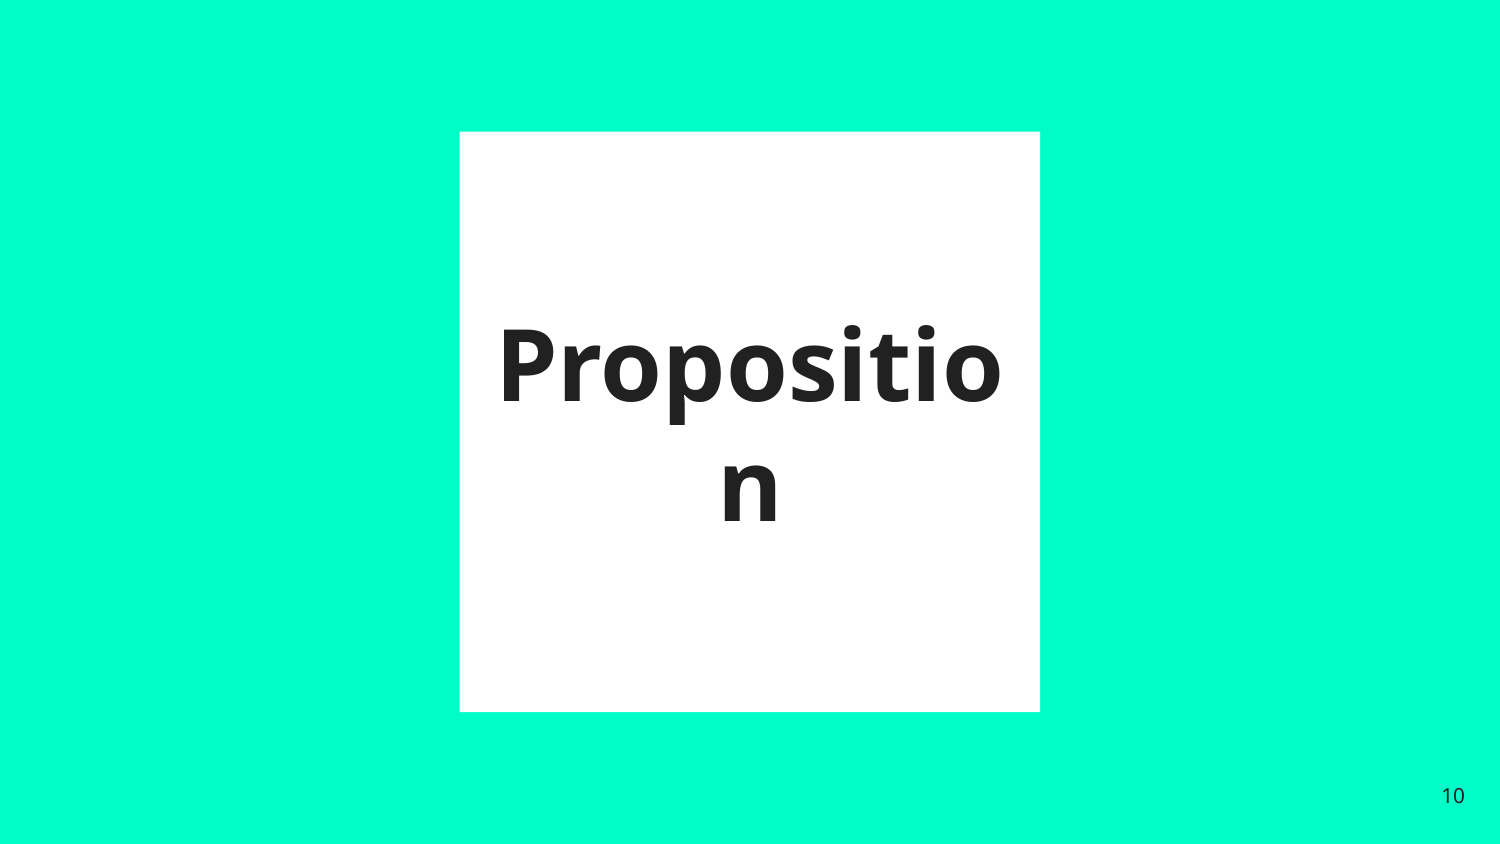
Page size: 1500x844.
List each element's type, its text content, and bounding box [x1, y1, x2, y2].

slide_number <number> [1389, 764, 1480, 830]
title Proposition [459, 131, 1041, 713]
